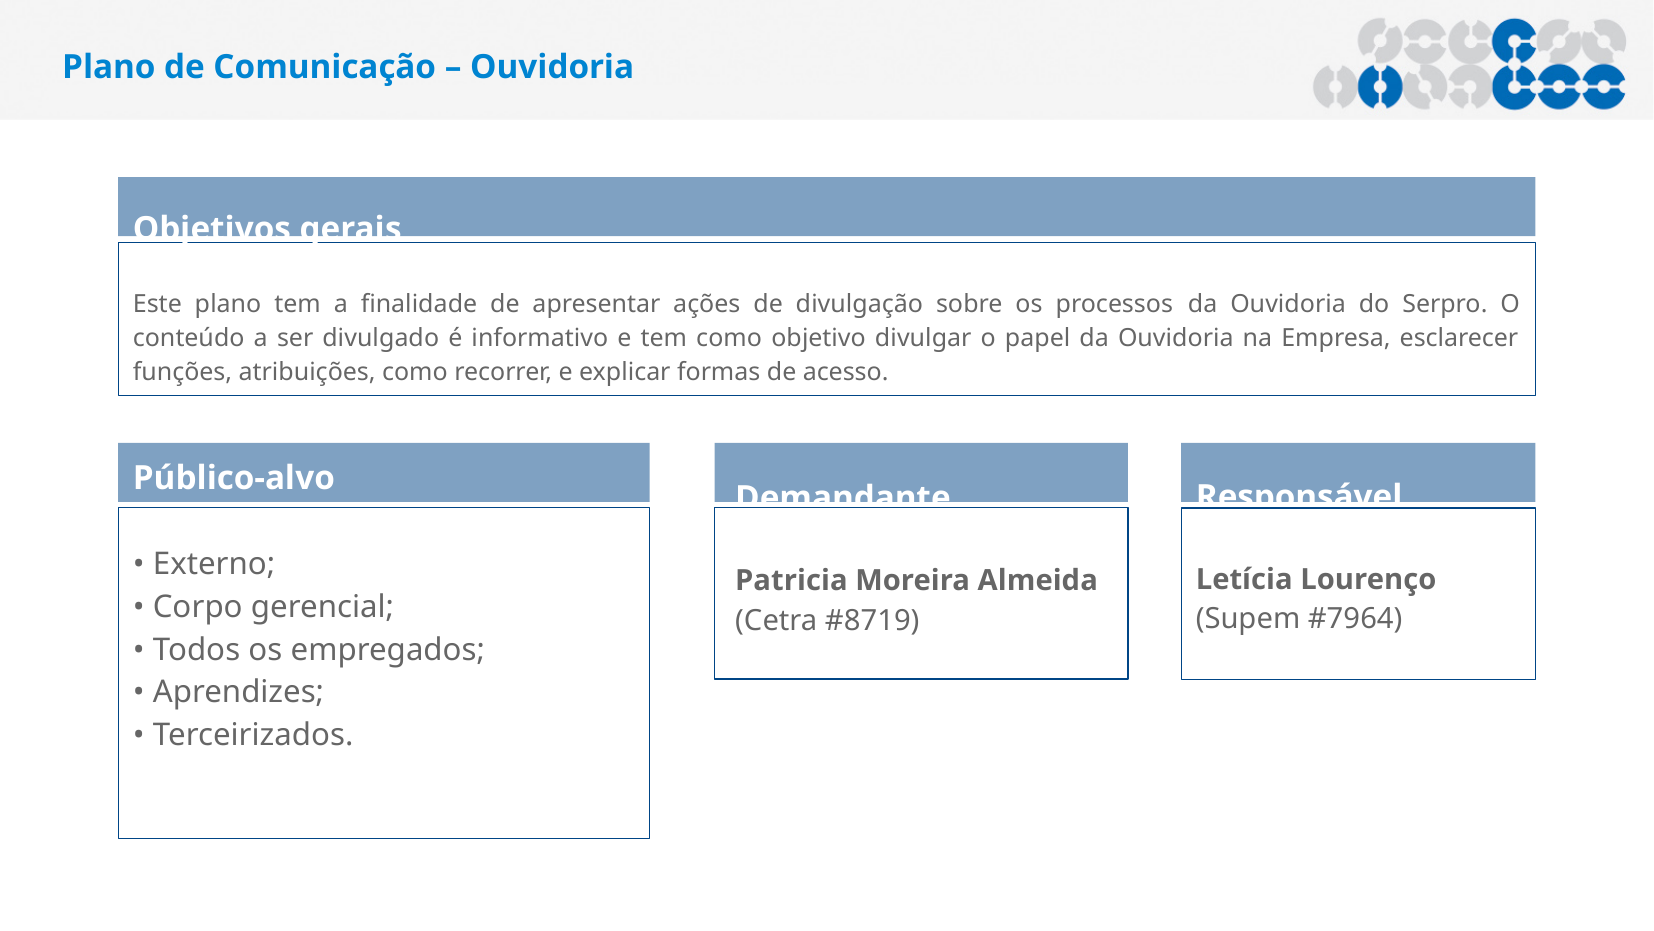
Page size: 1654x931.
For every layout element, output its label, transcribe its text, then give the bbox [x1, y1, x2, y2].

picture [0, 0, 1654, 931]
text_box Objetivos gerais Este plano tem a finalidade de apresentar ações de divulgação sobre os processos da Ouvidoria do Serpro. O conteúdo a ser divulgado é informativo e tem como objetivo divulgar o papel da Ouvidoria na Empresa, esclarecer funções, atribuições, como recorrer, e explicar formas de acesso. [118, 175, 1536, 931]
text_box Plano de Comunicação – Ouvidoria [47, 35, 1300, 102]
